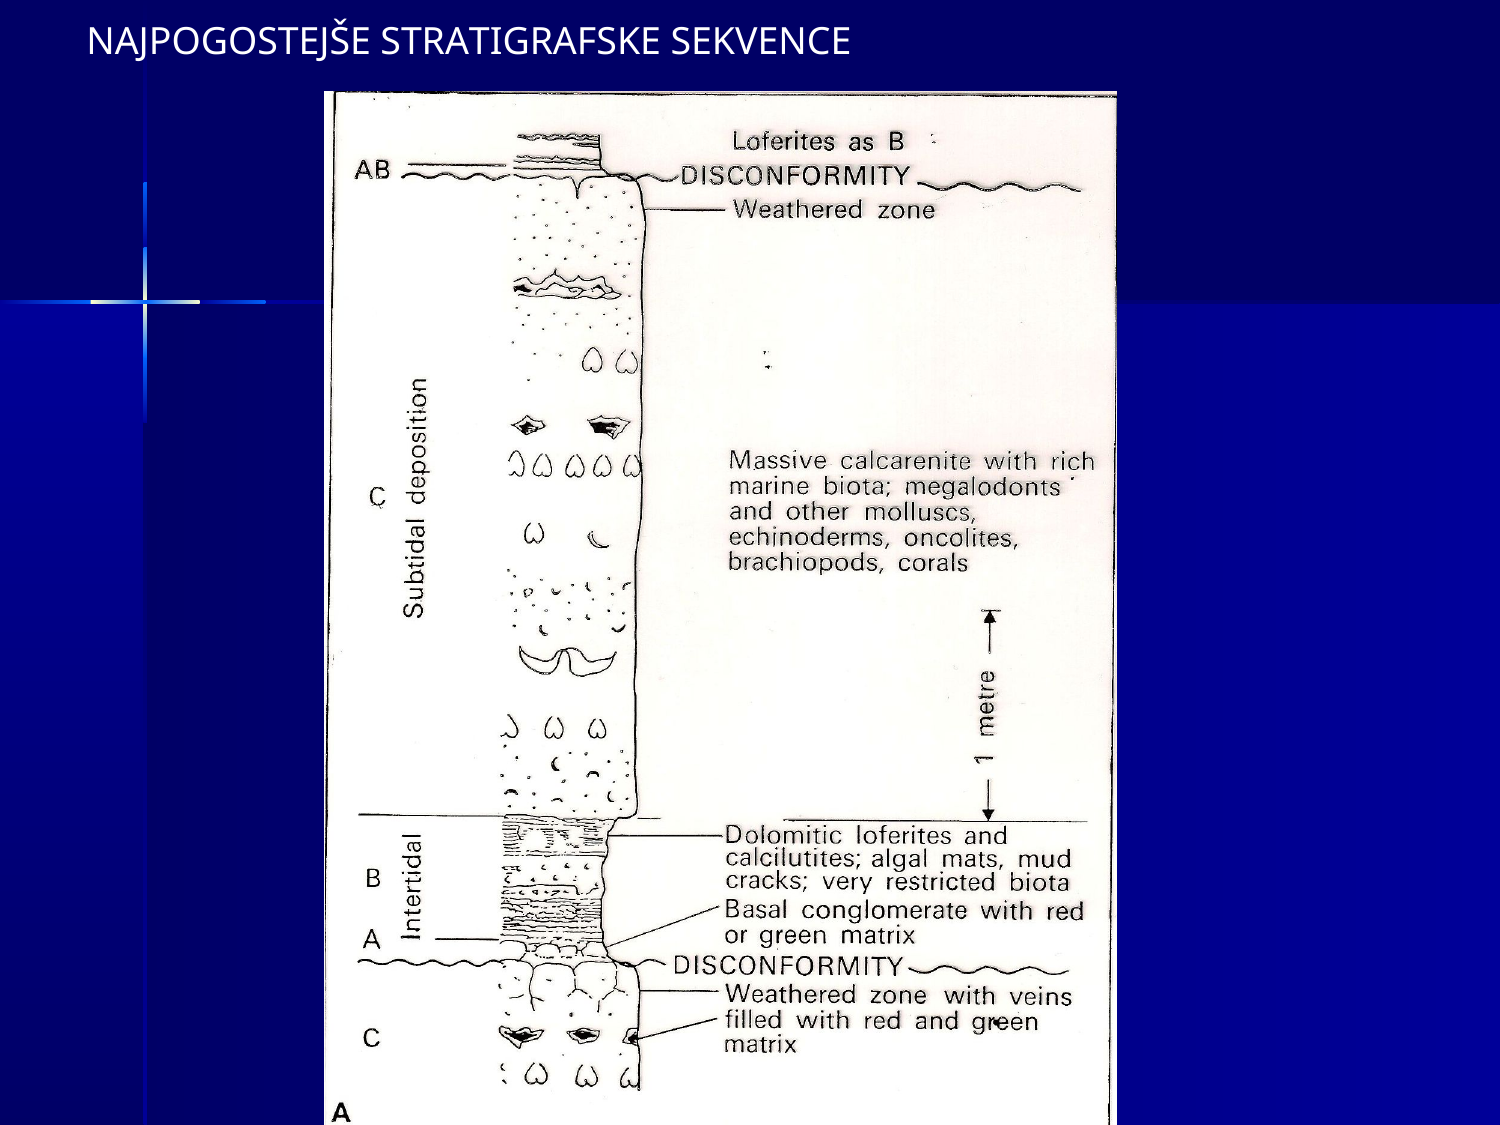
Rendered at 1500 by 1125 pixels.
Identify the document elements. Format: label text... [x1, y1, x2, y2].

picture [324, 91, 1117, 1125]
text_box NAJPOGOSTEJŠE STRATIGRAFSKE SEKVENCE [71, 9, 867, 71]
